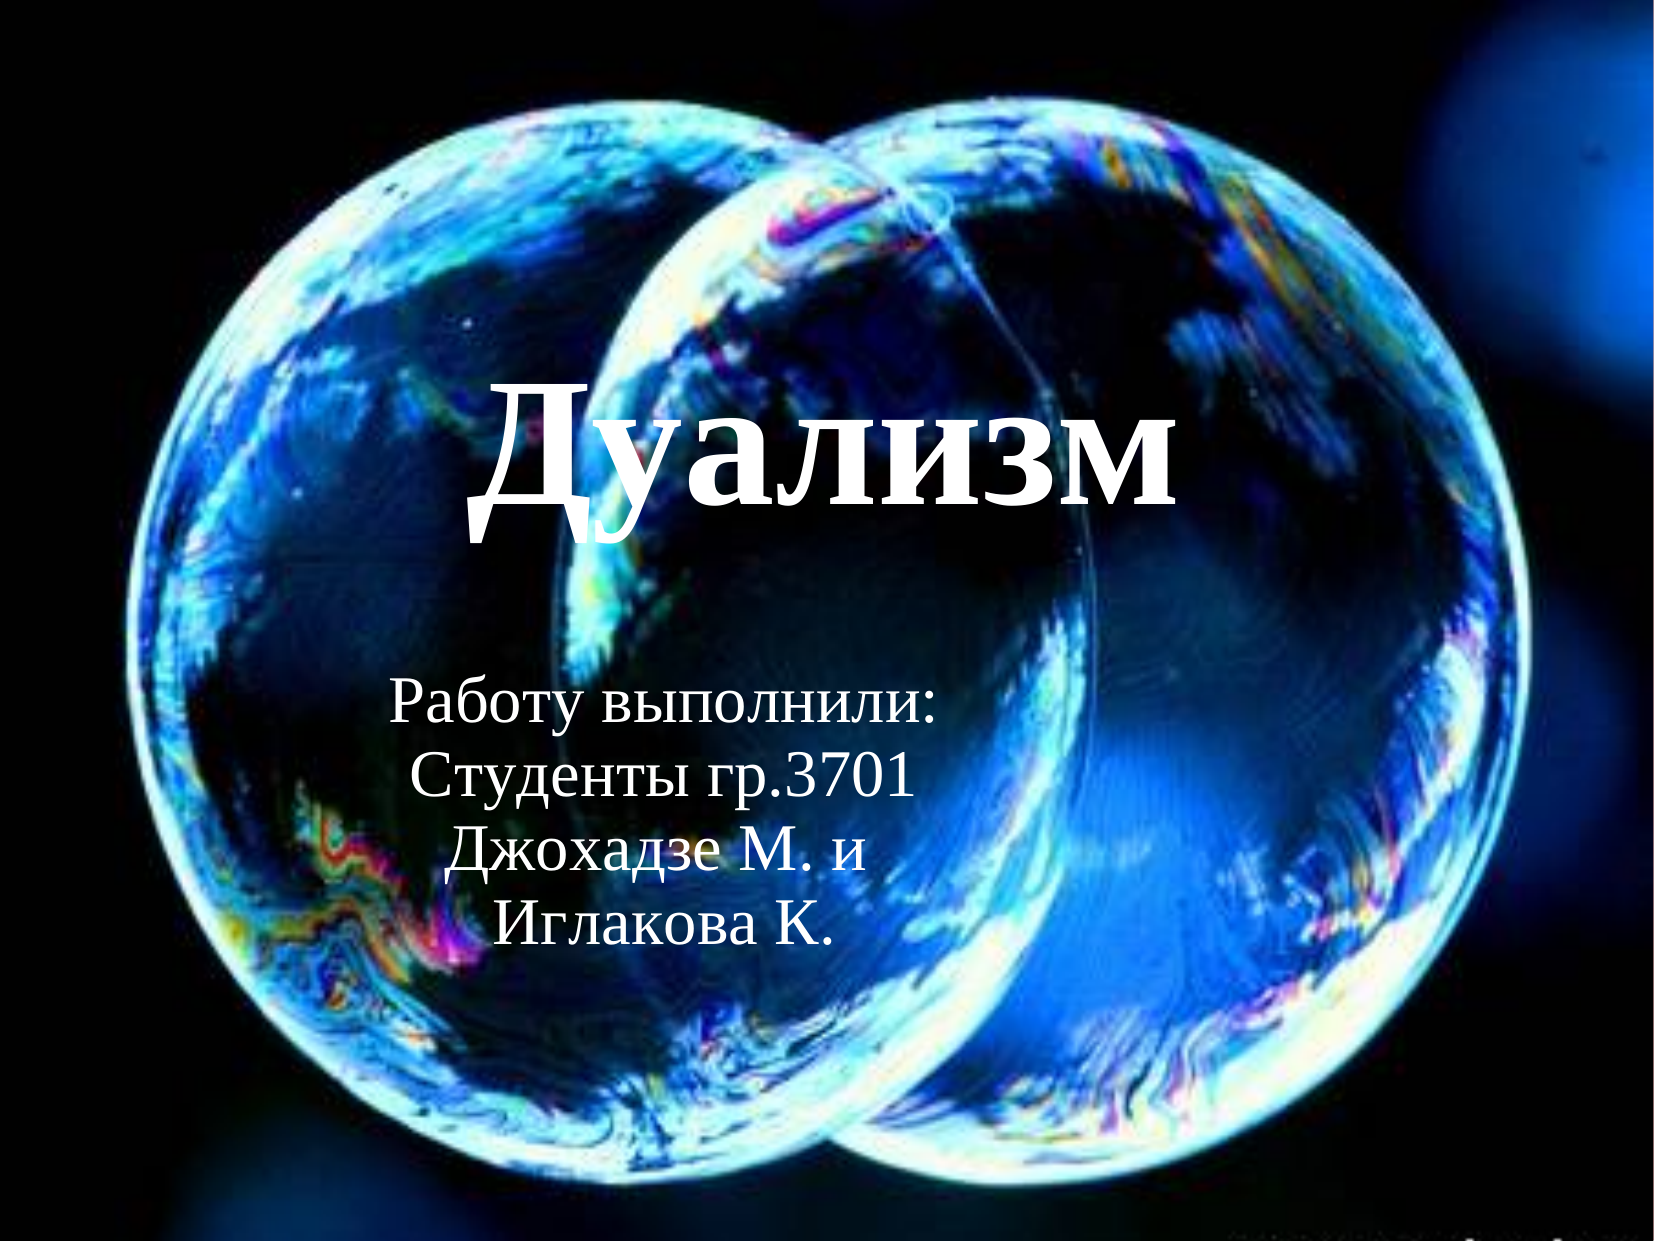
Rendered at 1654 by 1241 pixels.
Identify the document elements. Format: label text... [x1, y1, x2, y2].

picture [0, 0, 1654, 1241]
subtitle Работу выполнили: Студенты гр.3701 Джохадзе М. и Иглакова К. [383, 620, 945, 1003]
title Дуализм [118, 147, 1531, 739]
